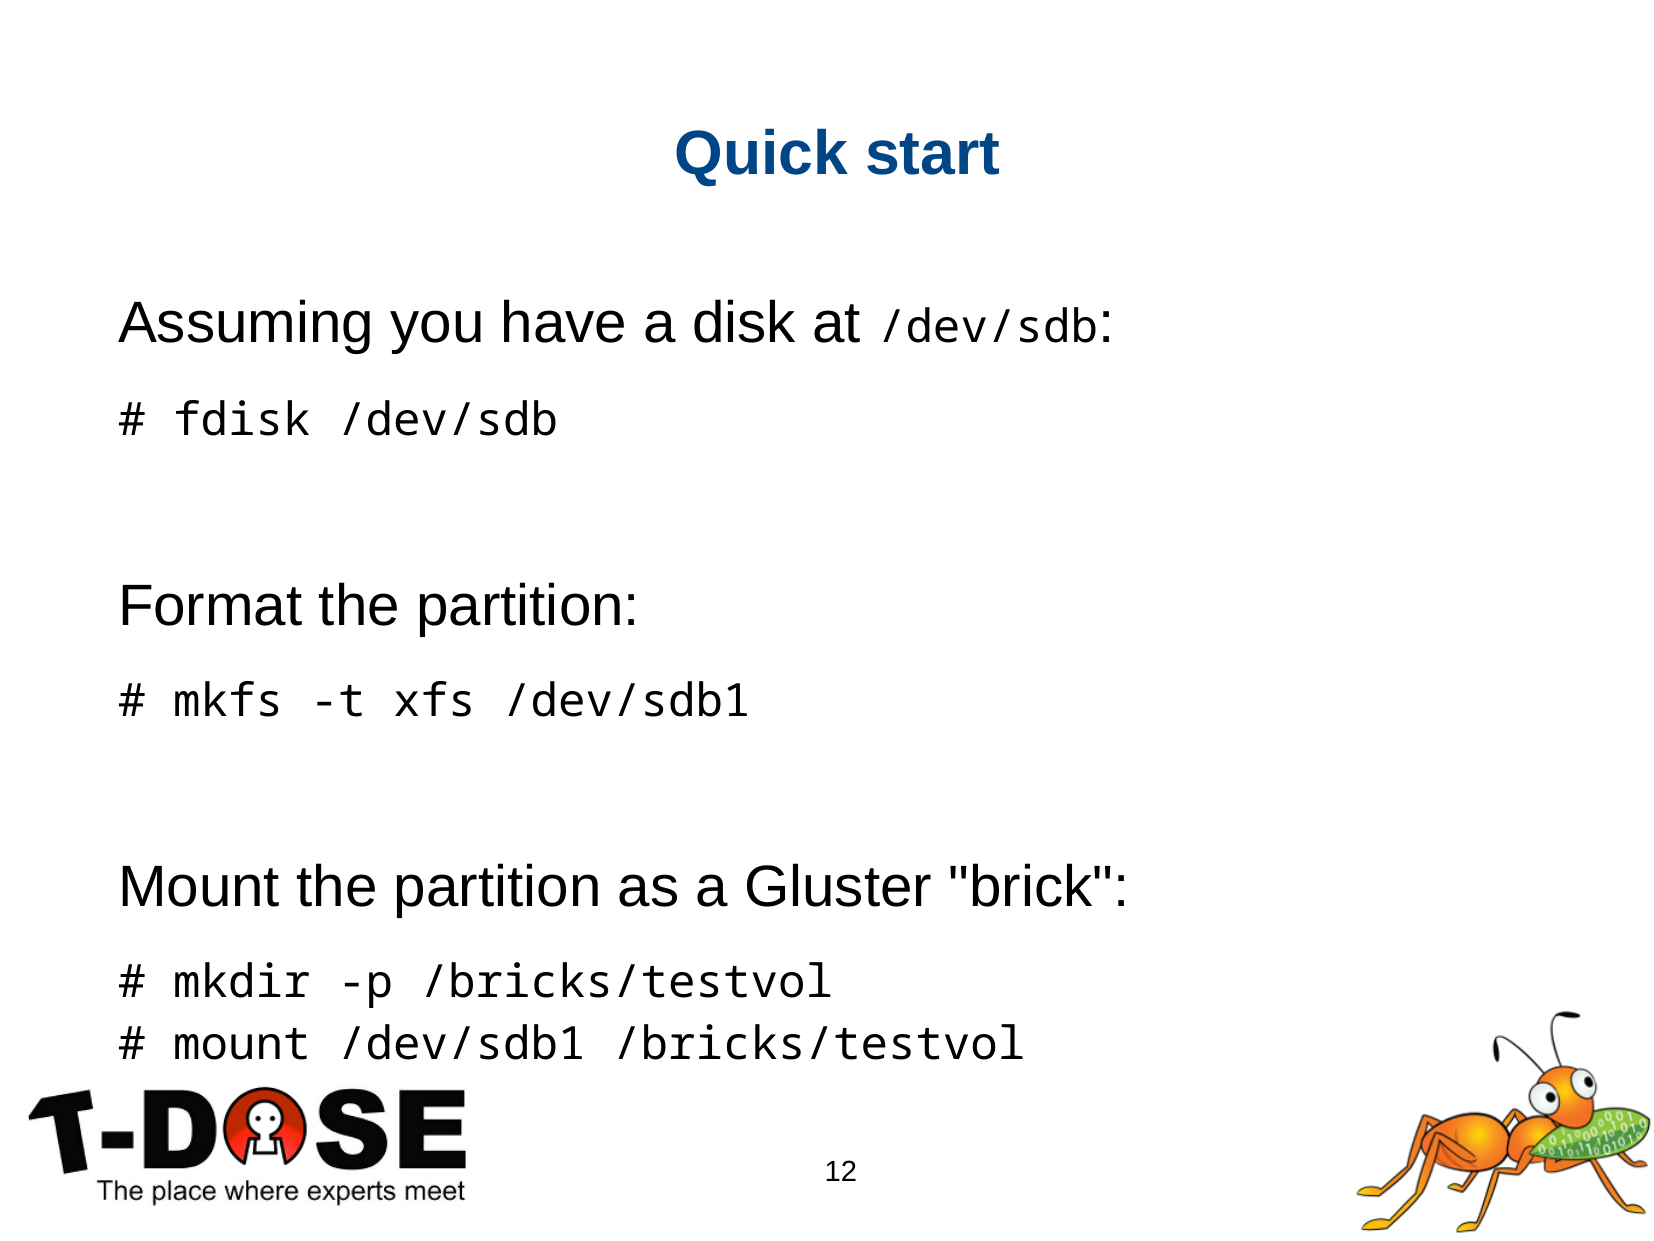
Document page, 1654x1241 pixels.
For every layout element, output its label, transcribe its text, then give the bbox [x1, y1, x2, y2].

title Quick start [82, 49, 1571, 257]
picture [23, 1067, 481, 1214]
list Assuming you have a disk at /dev/sdb: # fdisk /dev/sdb Format the partition: # mkfs -t xfs /dev/sdb1 Mount the partition as a Gluster "brick": # mkdir -p /bricks/testvol # mount /dev/sdb1 /bricks/testvol [82, 290, 1571, 1010]
picture [1353, 1009, 1654, 1235]
